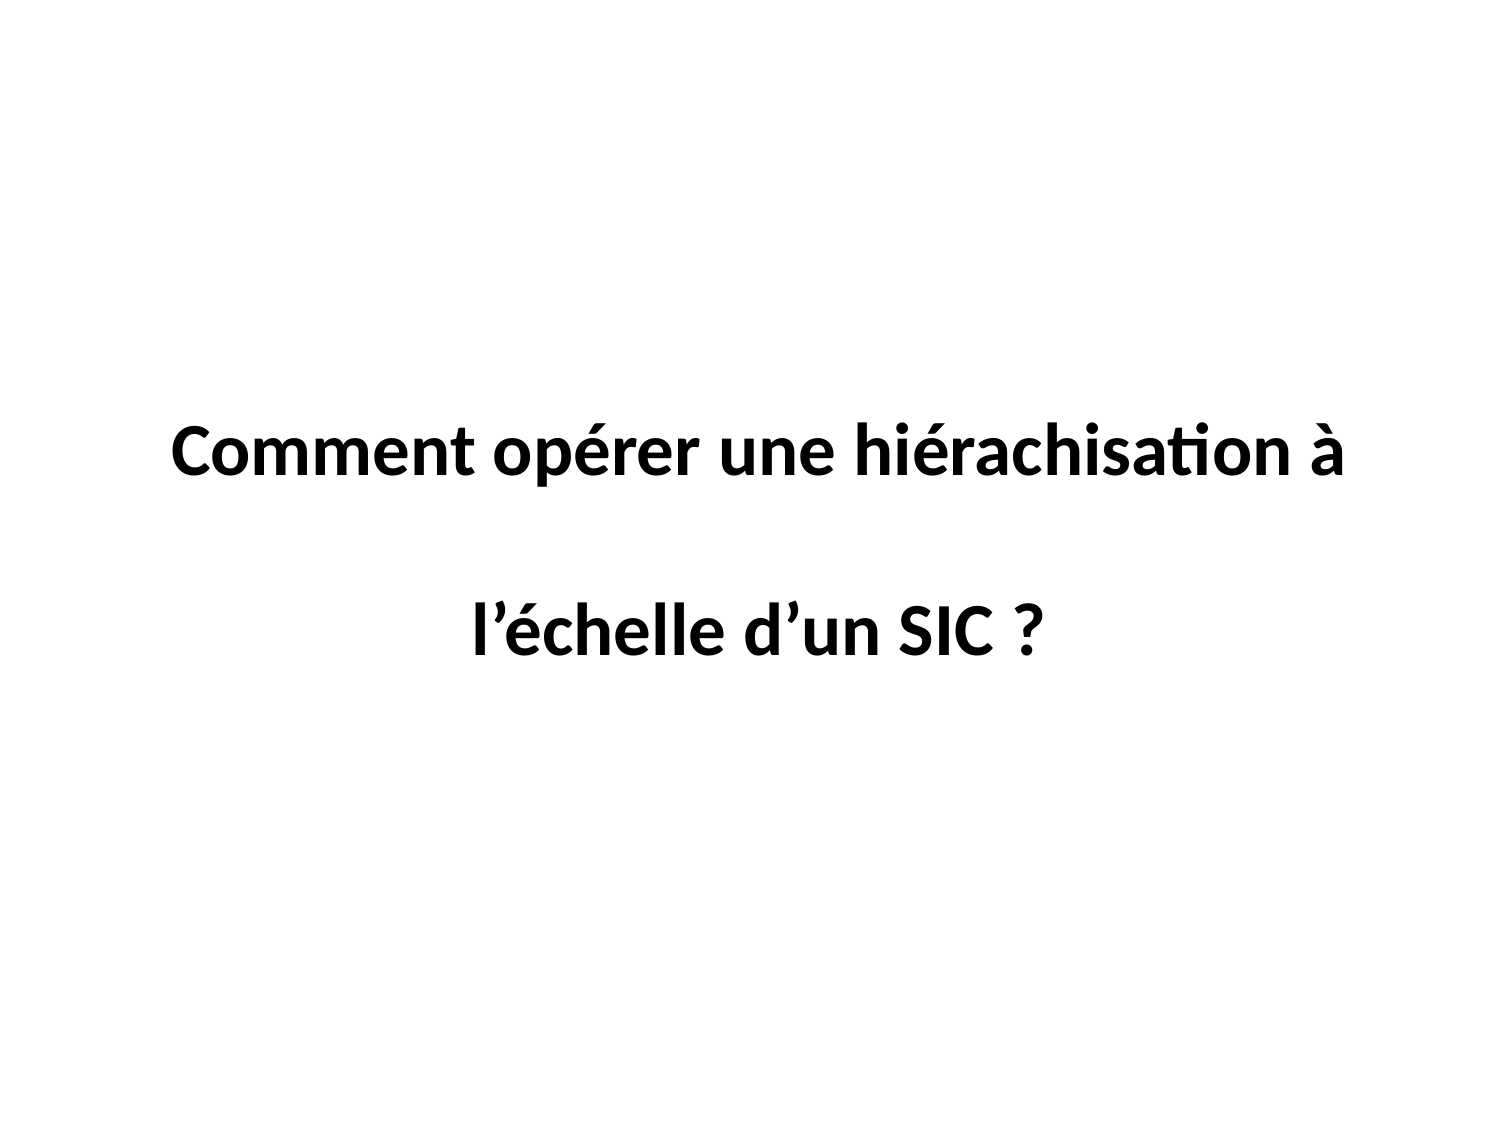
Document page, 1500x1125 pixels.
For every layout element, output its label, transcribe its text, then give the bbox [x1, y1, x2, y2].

text_box Comment opérer une hiérachisation à l’échelle d’un SIC ? [100, 303, 1419, 678]
